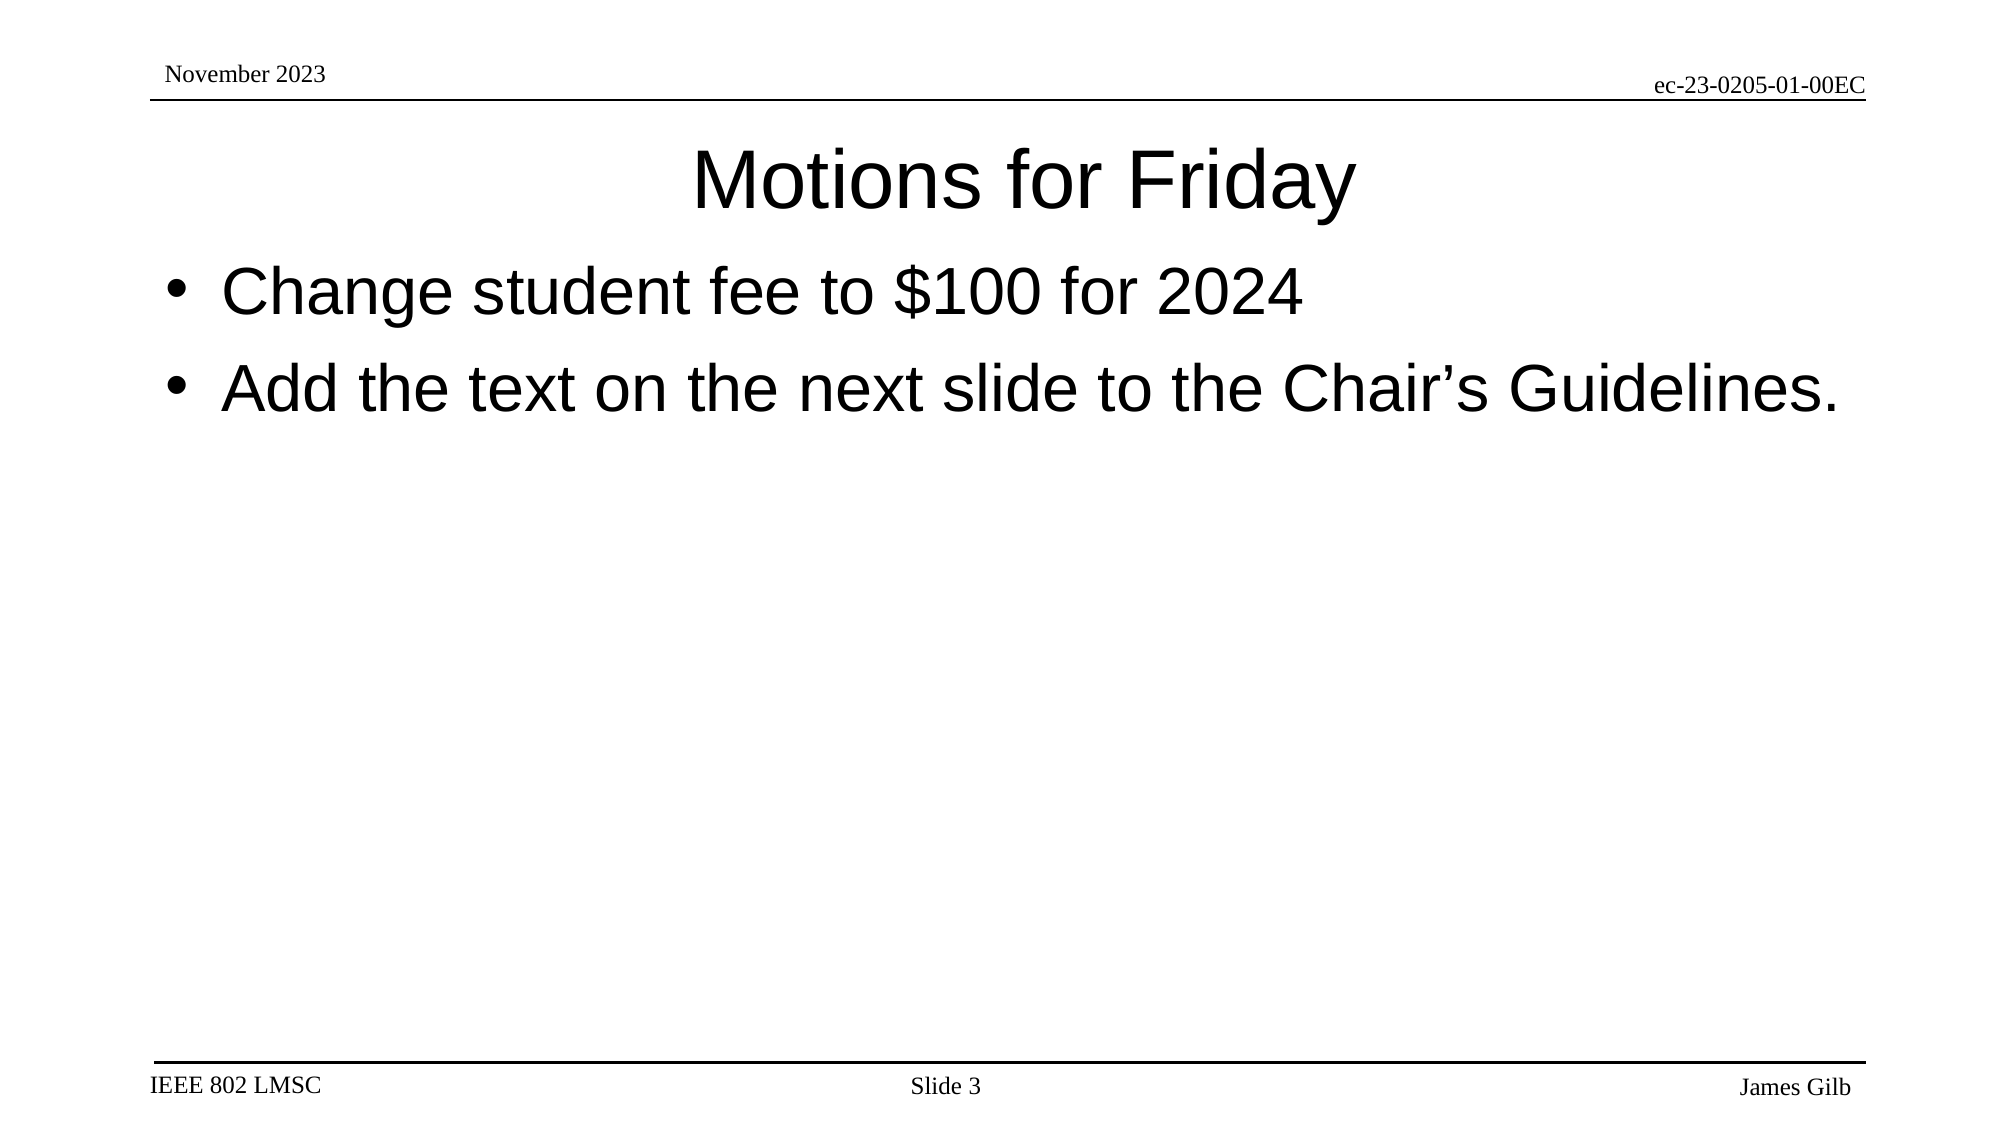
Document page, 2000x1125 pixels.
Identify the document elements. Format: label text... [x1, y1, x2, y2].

title Motions for Friday [149, 112, 1900, 238]
list Change student fee to $100 for 2024 Add the text on the next slide to the Chair’s Guidelines. [149, 239, 1900, 1051]
